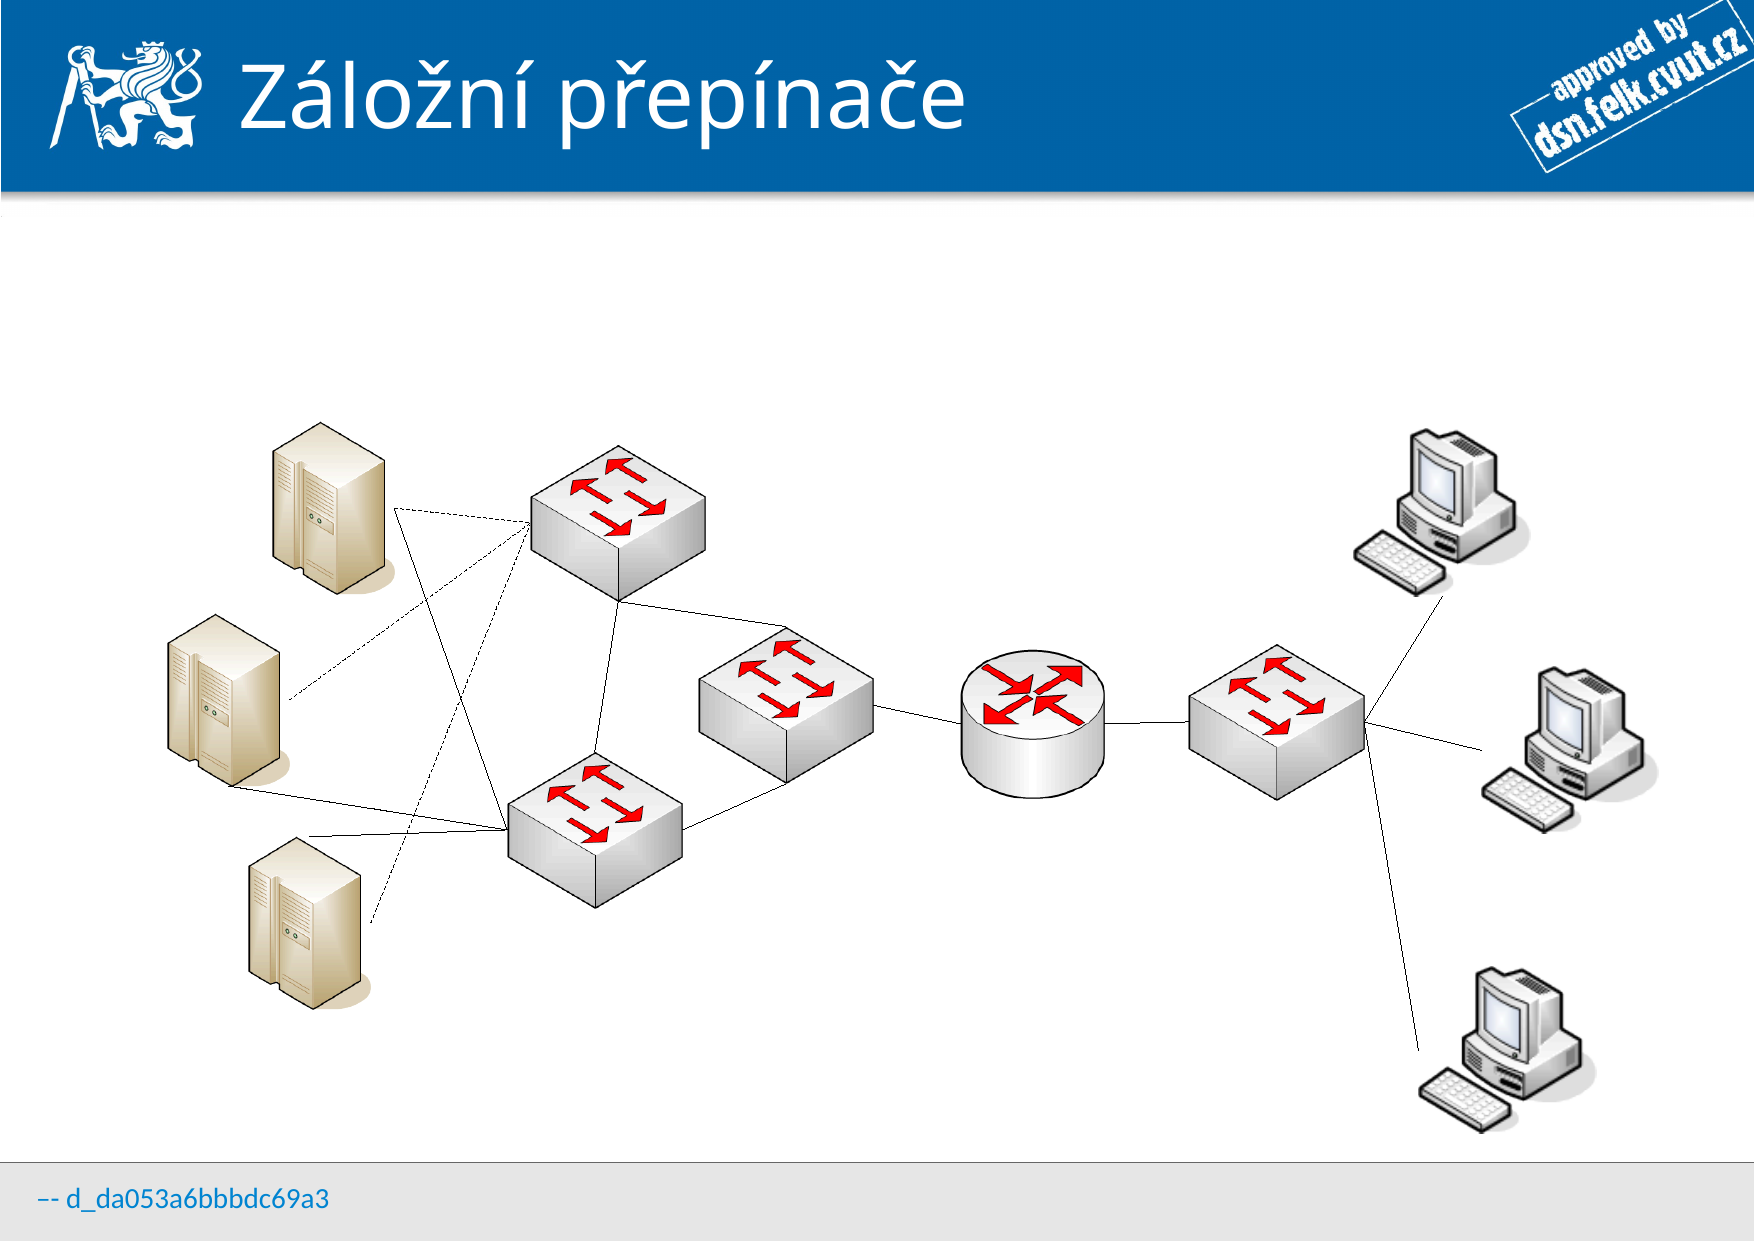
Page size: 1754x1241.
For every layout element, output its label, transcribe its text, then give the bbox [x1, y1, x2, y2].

title Záložní přepínače [238, 0, 1512, 188]
picture [248, 836, 371, 1010]
picture [272, 421, 395, 595]
picture [530, 444, 706, 602]
picture [1353, 428, 1531, 597]
picture [960, 649, 1105, 799]
picture [1188, 643, 1365, 801]
picture [1418, 966, 1597, 1134]
picture [1481, 666, 1659, 834]
picture [167, 613, 290, 787]
picture [507, 751, 683, 909]
picture [1, 0, 1754, 217]
picture [698, 626, 874, 784]
